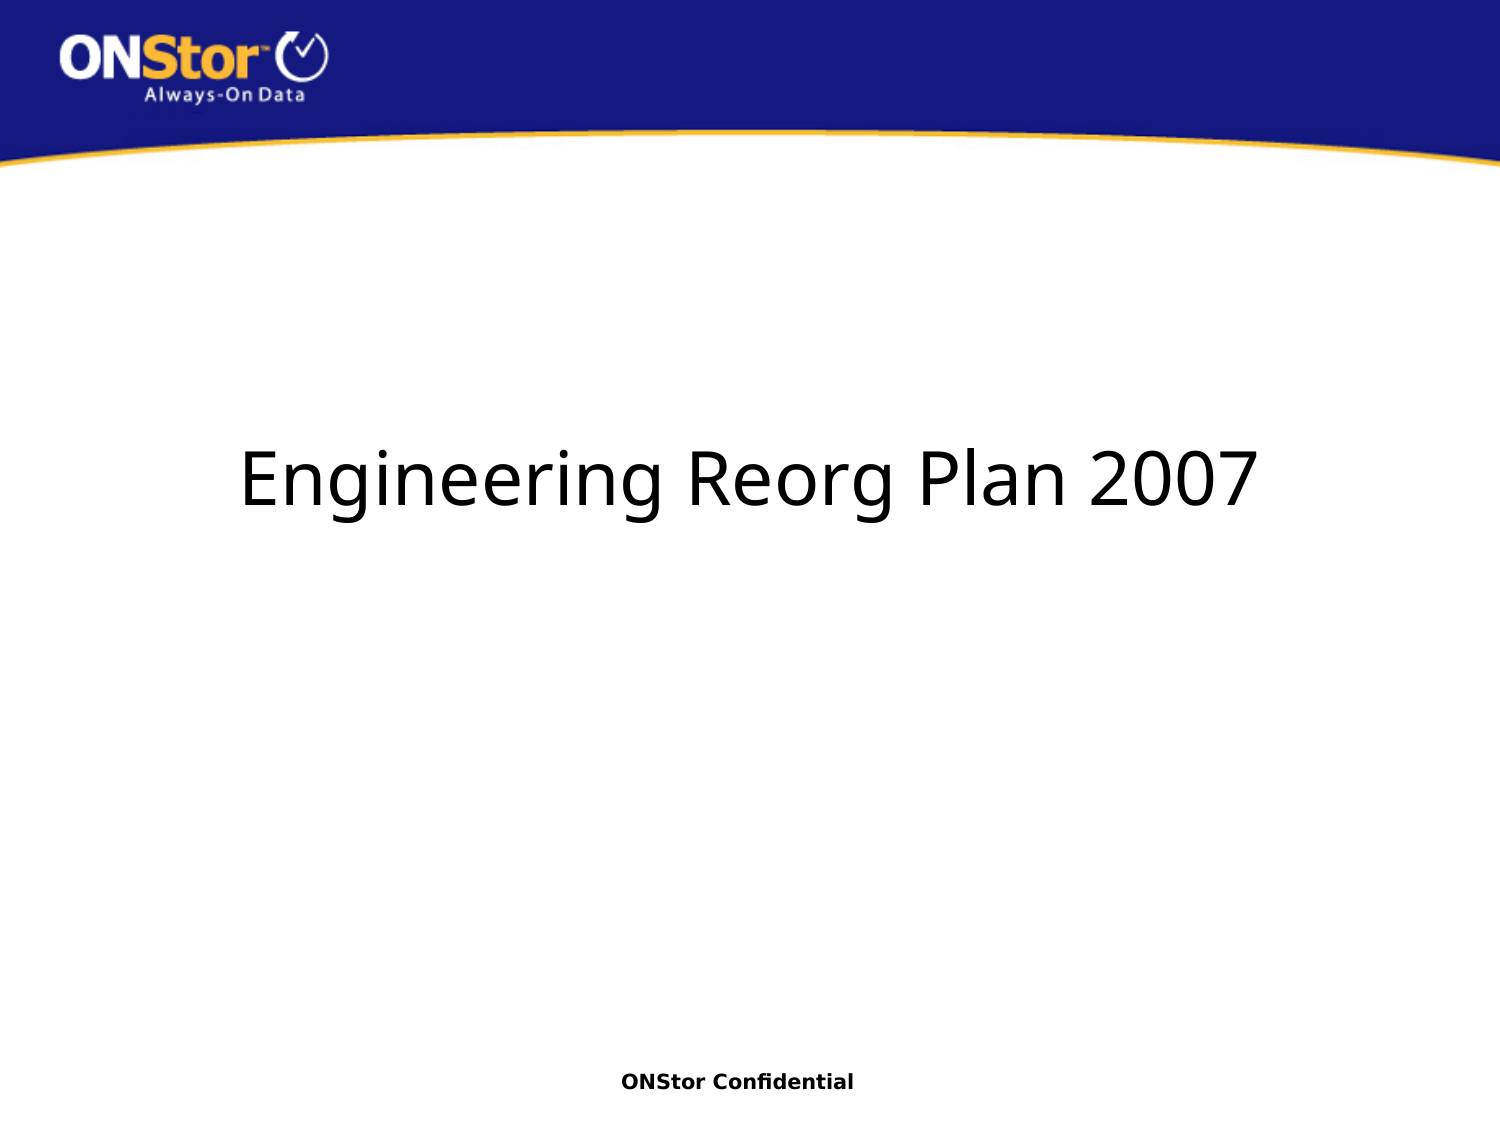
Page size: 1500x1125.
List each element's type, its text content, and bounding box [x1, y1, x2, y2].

title Engineering Reorg Plan 2007 [112, 382, 1388, 570]
